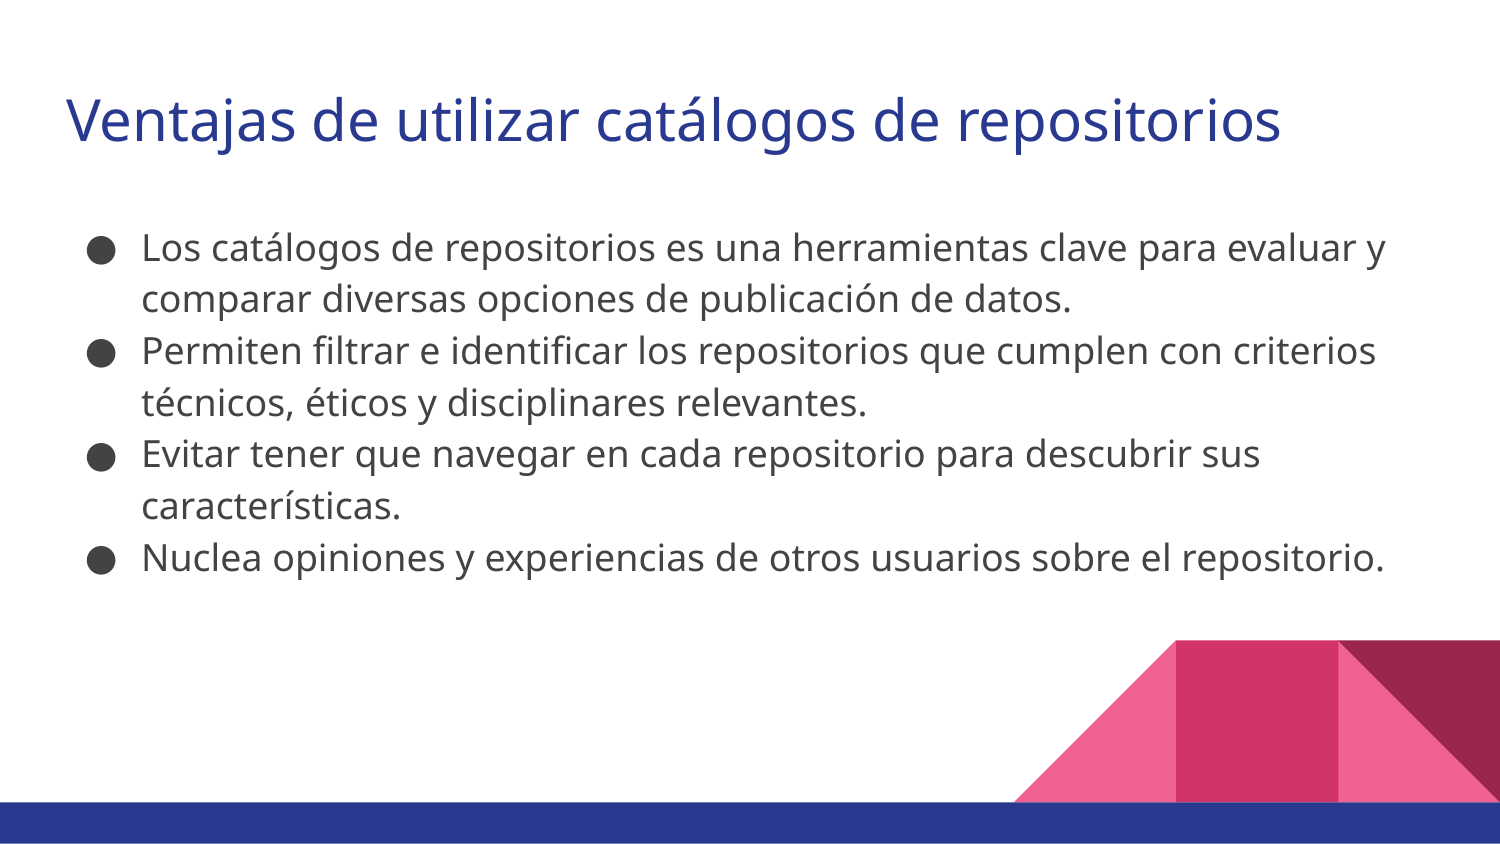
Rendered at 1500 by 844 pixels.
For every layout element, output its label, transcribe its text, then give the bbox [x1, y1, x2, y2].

list Los catálogos de repositorios es una herramientas clave para evaluar y comparar diversas opciones de publicación de datos. Permiten filtrar e identificar los repositorios que cumplen con criterios técnicos, éticos y disciplinares relevantes. Evitar tener que navegar en cada repositorio para descubrir sus características. Nuclea opiniones y experiencias de otros usuarios sobre el repositorio. [51, 201, 1449, 750]
title Ventajas de utilizar catálogos de repositorios [51, 68, 1449, 168]
